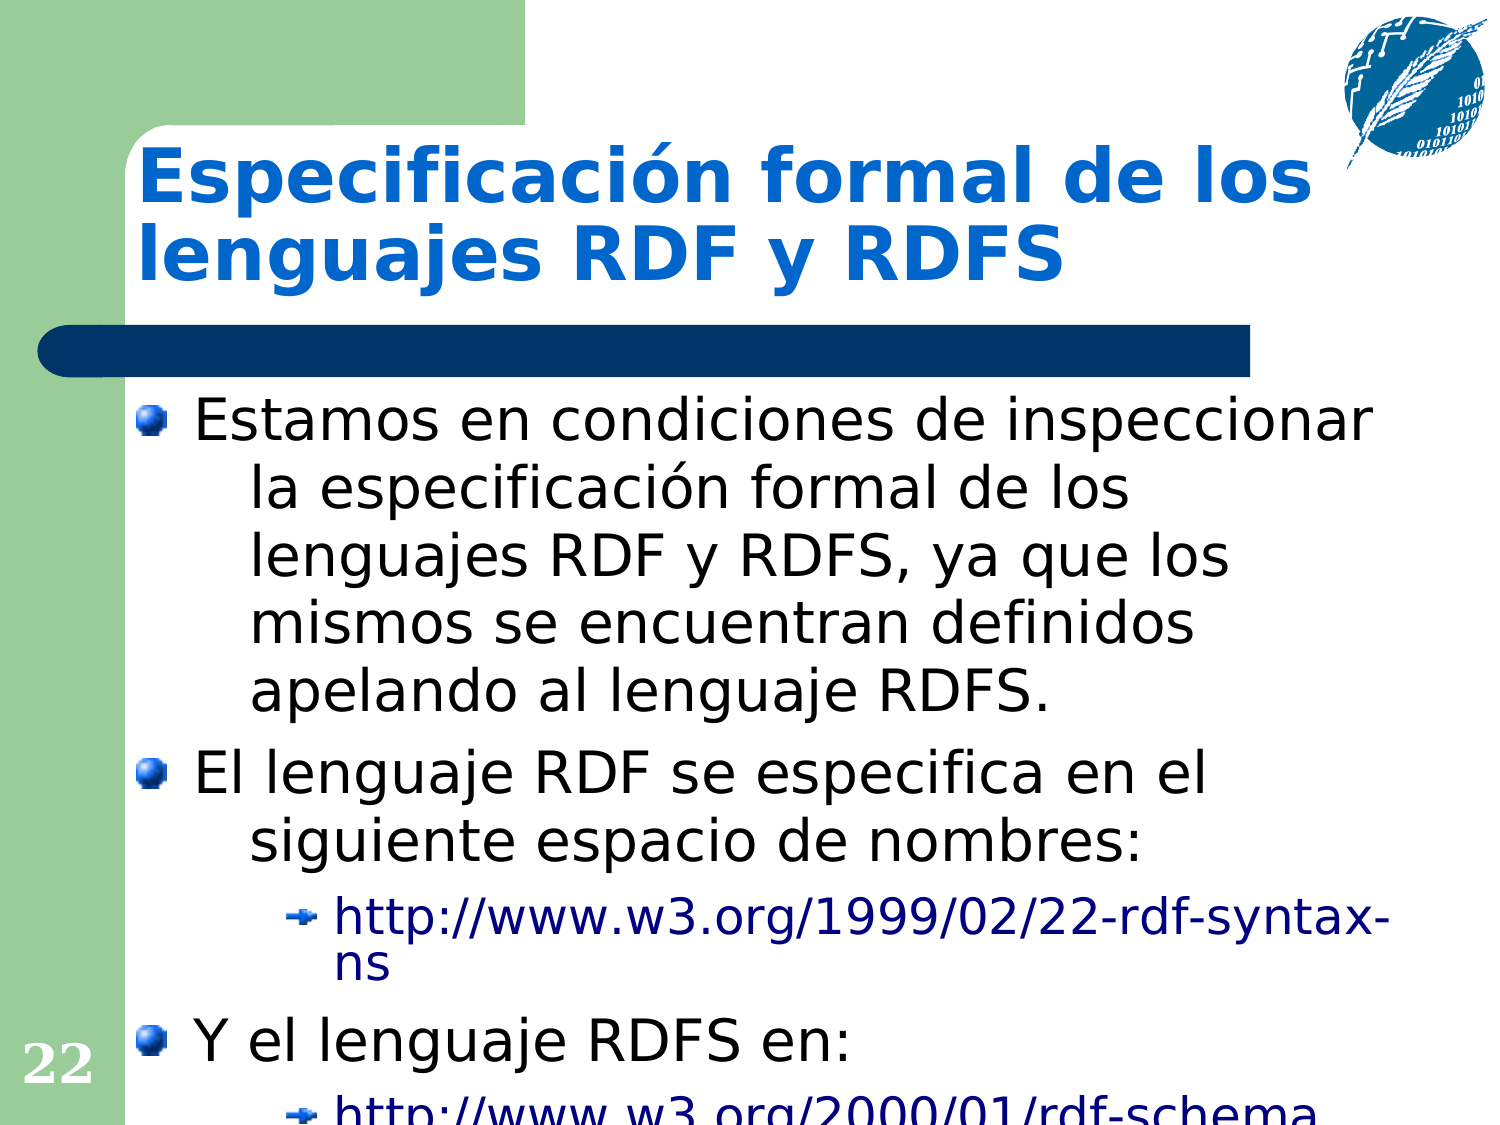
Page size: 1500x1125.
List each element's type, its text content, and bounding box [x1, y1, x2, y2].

list Estamos en condiciones de inspeccionar la especificación formal de los lenguajes RDF y RDFS, ya que los mismos se encuentran definidos apelando al lenguaje RDFS. El lenguaje RDF se especifica en el siguiente espacio de nombres: http://www.w3.org/1999/02/22-rdf-syntax-ns Y el lenguaje RDFS en: http://www.w3.org/2000/01/rdf-schema [136, 386, 1399, 1108]
picture [1436, 127, 1450, 136]
picture [1416, 140, 1425, 149]
picture [1427, 138, 1431, 148]
title Especificación formal de los lenguajes RDF y RDFS [136, 135, 1413, 302]
picture [1433, 139, 1440, 147]
picture [286, 1108, 317, 1124]
picture [1341, 15, 1487, 172]
